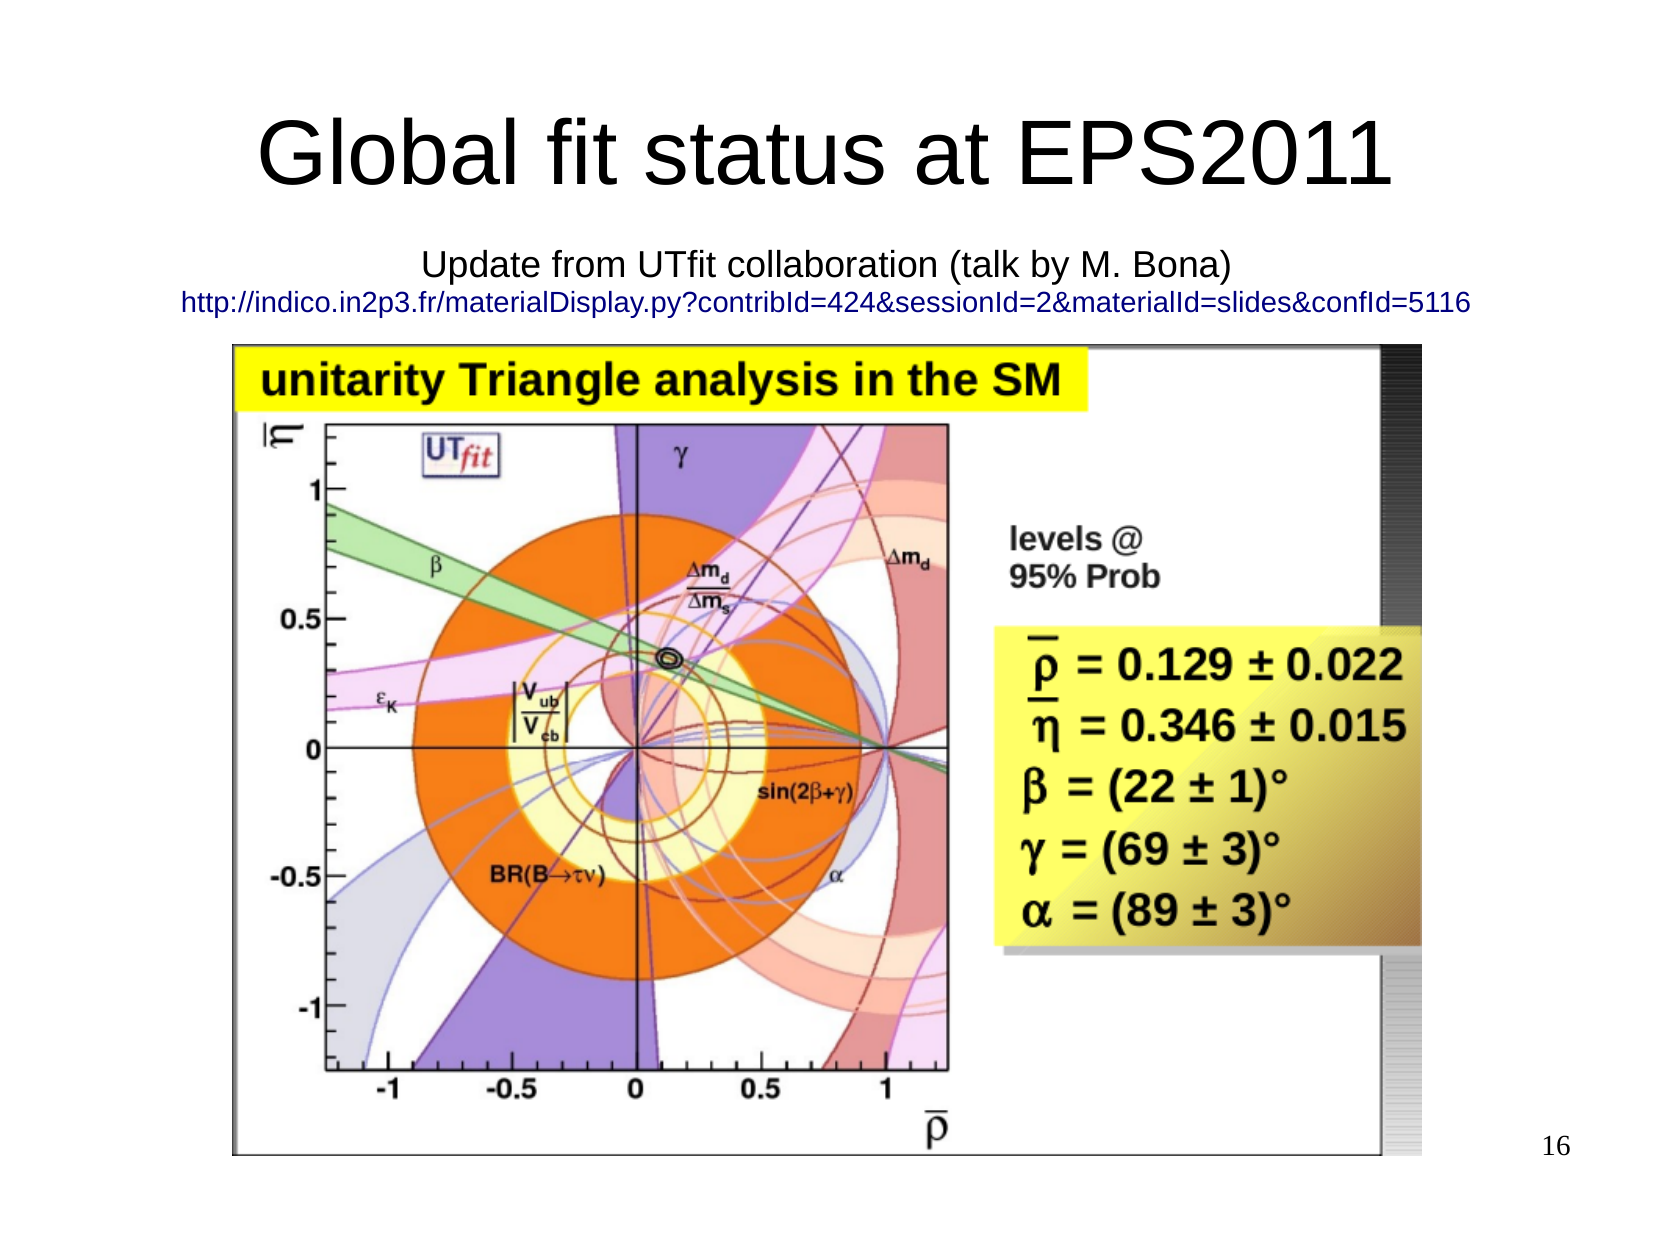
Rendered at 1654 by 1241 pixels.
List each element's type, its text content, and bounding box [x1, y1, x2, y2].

picture [232, 344, 1422, 1156]
text_box Update from UTfit collaboration (talk by M. Bona) http://indico.in2p3.fr/materialDisplay.py?contribId=424&sessionId=2&materialId=slides&confId=5116 [73, 236, 1580, 326]
title Global fit status at EPS2011 [82, 56, 1571, 236]
